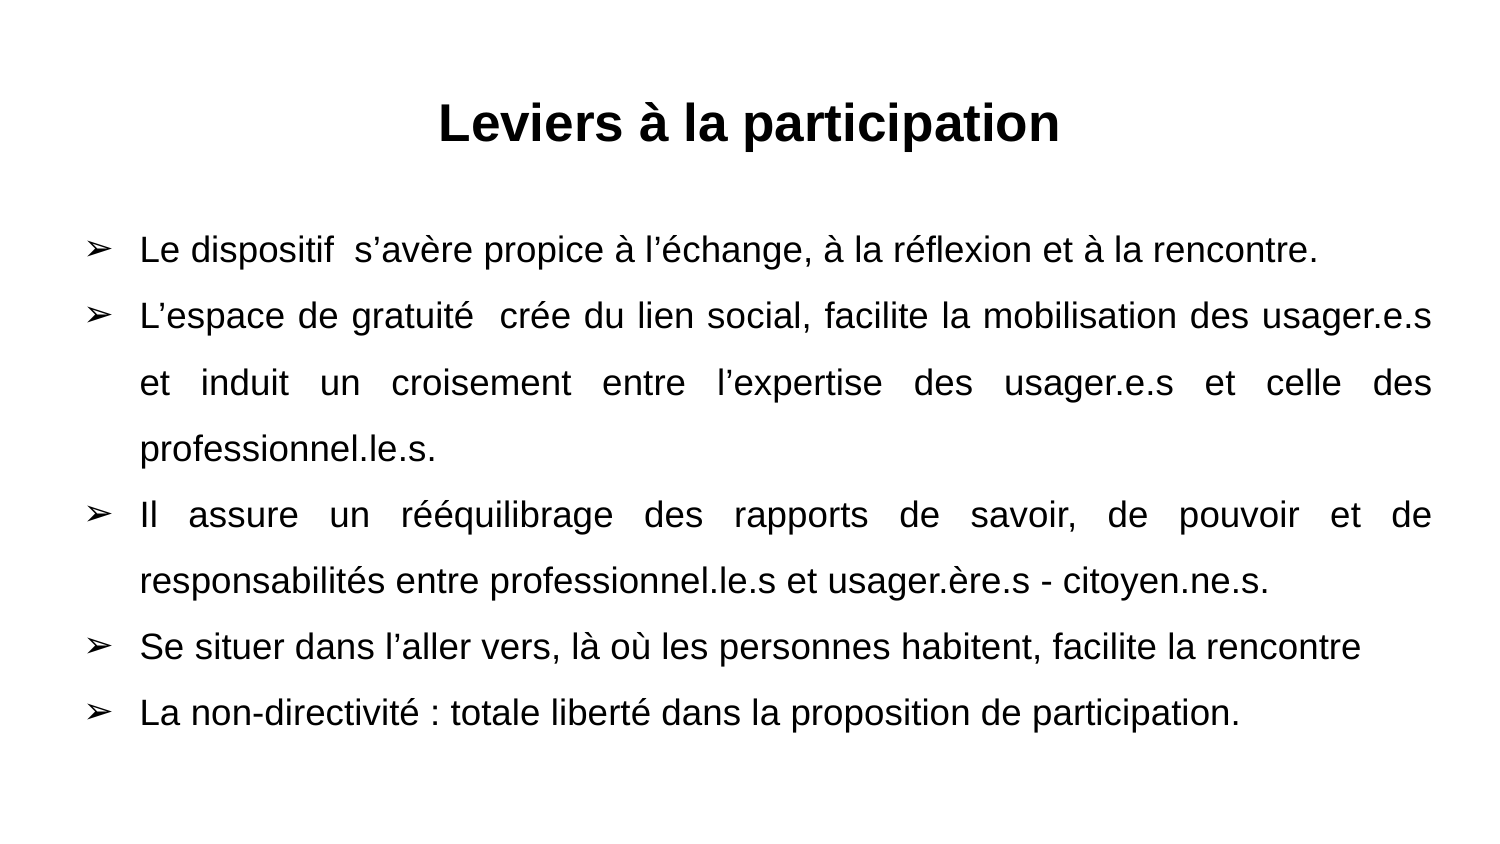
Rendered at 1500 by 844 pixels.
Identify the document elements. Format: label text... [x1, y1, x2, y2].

list Le dispositif s’avère propice à l’échange, à la réflexion et à la rencontre. L’espace de gratuité crée du lien social, facilite la mobilisation des usager.e.s et induit un croisement entre l’expertise des usager.e.s et celle des professionnel.le.s. Il assure un rééquilibrage des rapports de savoir, de pouvoir et de responsabilités entre professionnel.le.s et usager.ère.s - citoyen.ne.s. Se situer dans l’aller vers, là où les personnes habitent, facilite la rencontre La non-directivité : totale liberté dans la proposition de participation. [51, 189, 1449, 750]
title Leviers à la participation [51, 72, 1449, 167]
